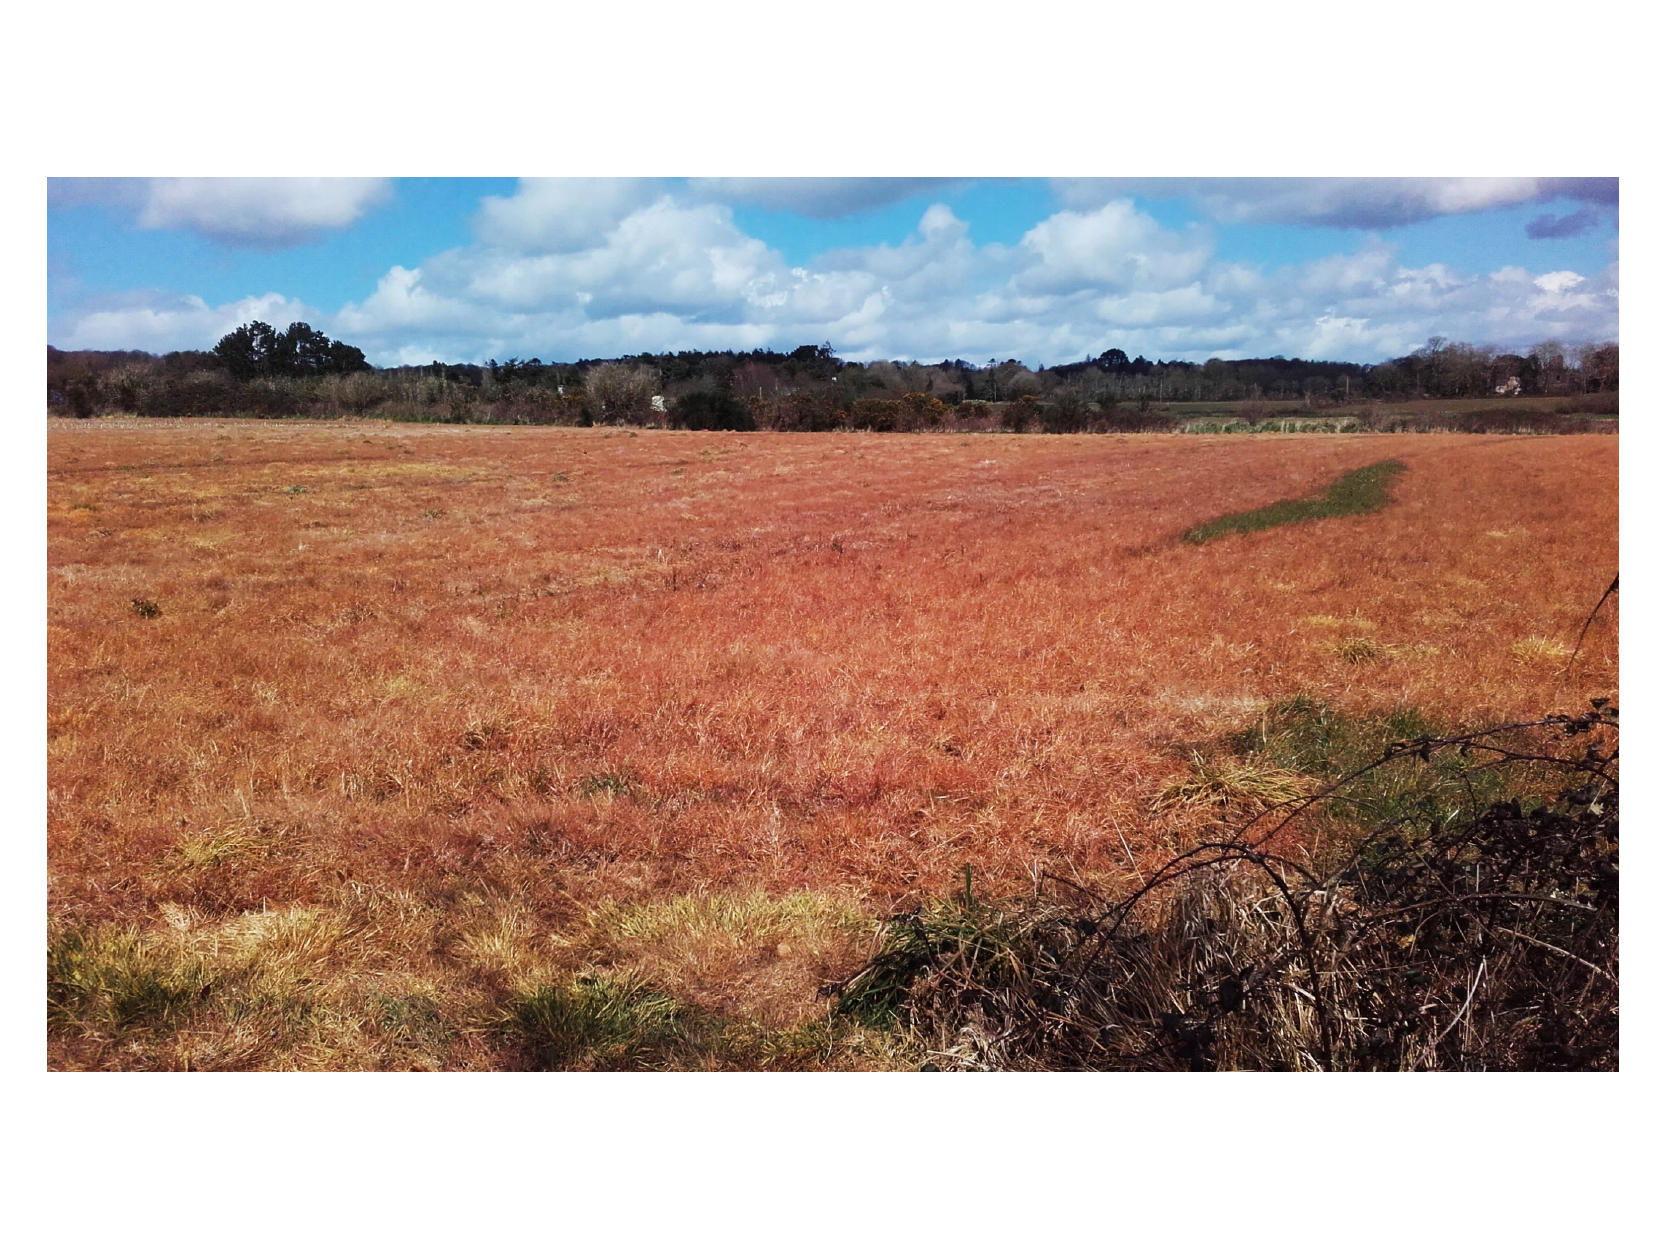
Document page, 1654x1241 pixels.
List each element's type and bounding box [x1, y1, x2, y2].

picture [47, 177, 1619, 1072]
